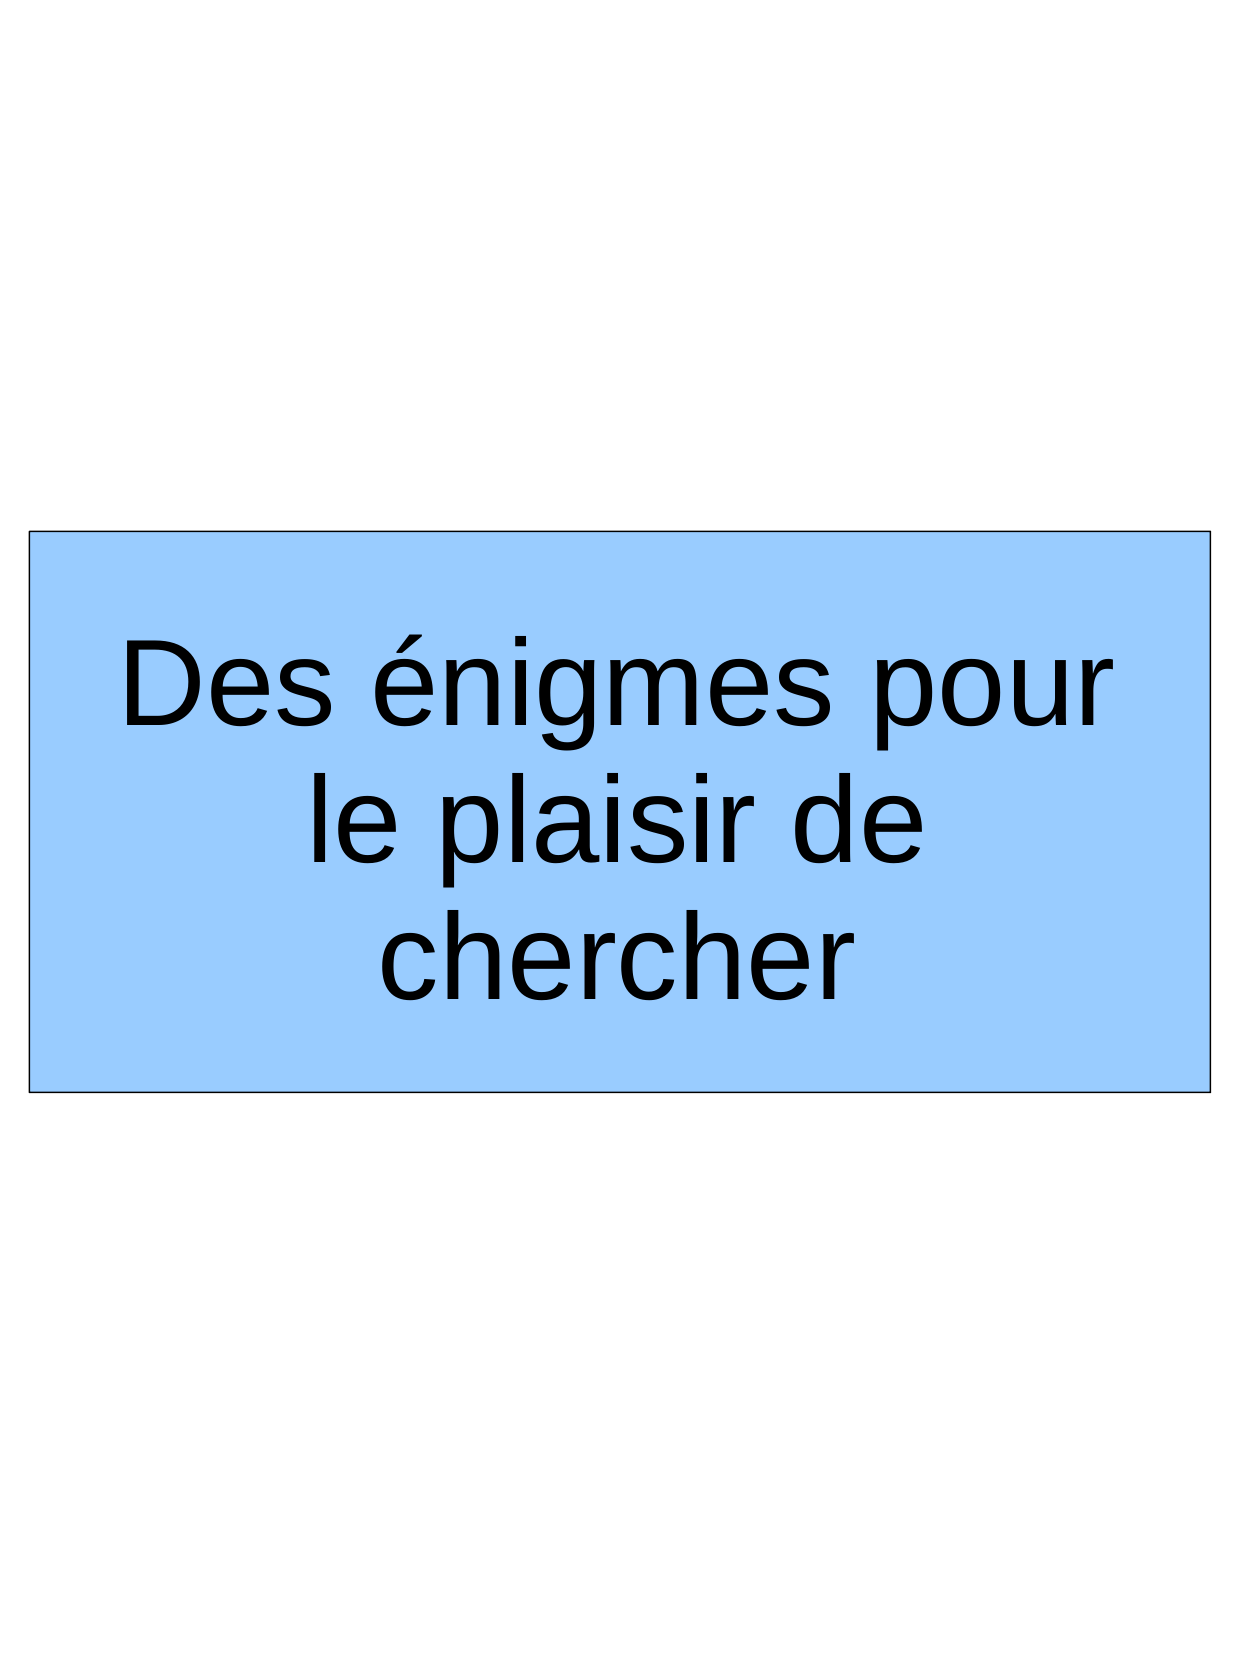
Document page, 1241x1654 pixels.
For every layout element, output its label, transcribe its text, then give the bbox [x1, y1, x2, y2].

title Des énigmes pour le plaisir de chercher [59, 607, 1176, 1028]
text_box [29, 531, 1211, 1093]
